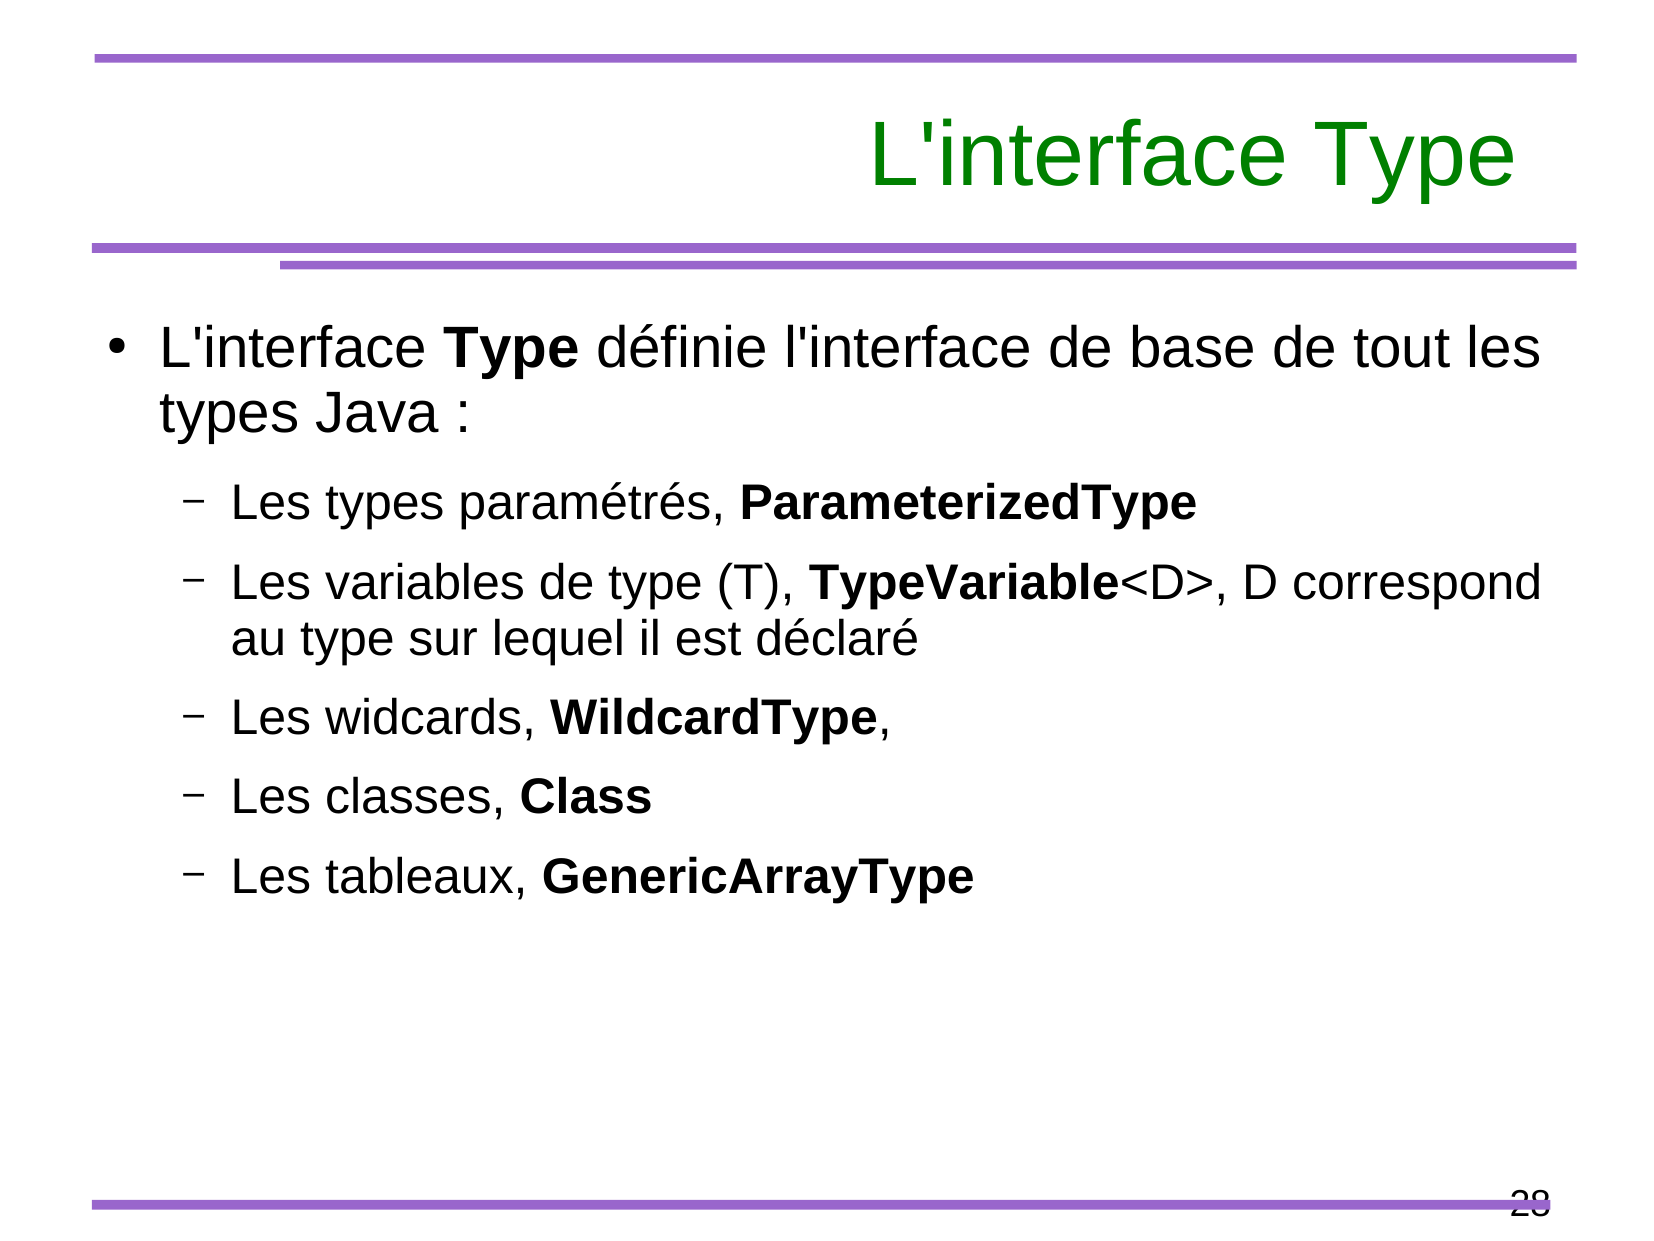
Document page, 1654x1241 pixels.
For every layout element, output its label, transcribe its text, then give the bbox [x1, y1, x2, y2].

list L'interface Type définie l'interface de base de tout les types Java : Les types paramétrés, ParameterizedType Les variables de type (T), TypeVariable<D>, D correspond au type sur lequel il est déclaré Les widcards, WildcardType, Les classes, Class Les tableaux, GenericArrayType [88, 315, 1565, 1097]
title L'interface Type [121, 42, 1534, 265]
